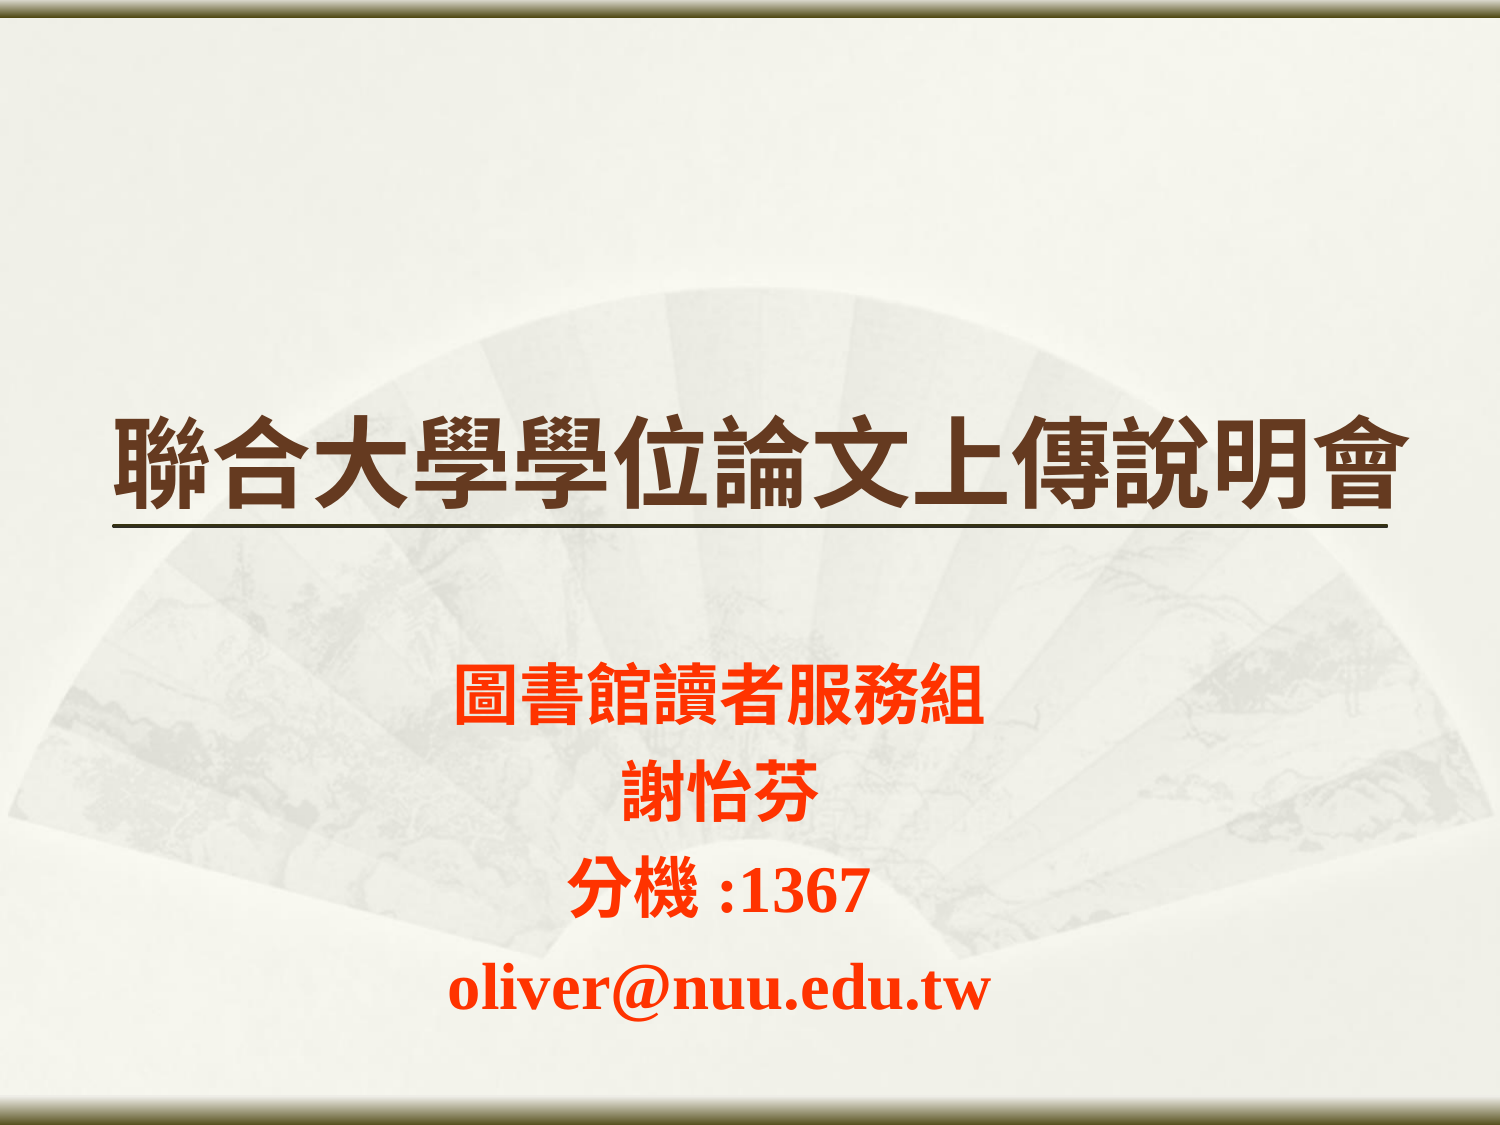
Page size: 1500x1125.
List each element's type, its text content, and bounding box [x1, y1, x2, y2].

title 聯合大學學位論文上傳說明會 [41, 275, 1483, 528]
subtitle 圖書館讀者服務組 謝怡芬 分機:1367 oliver@nuu.edu.tw [194, 645, 1245, 933]
